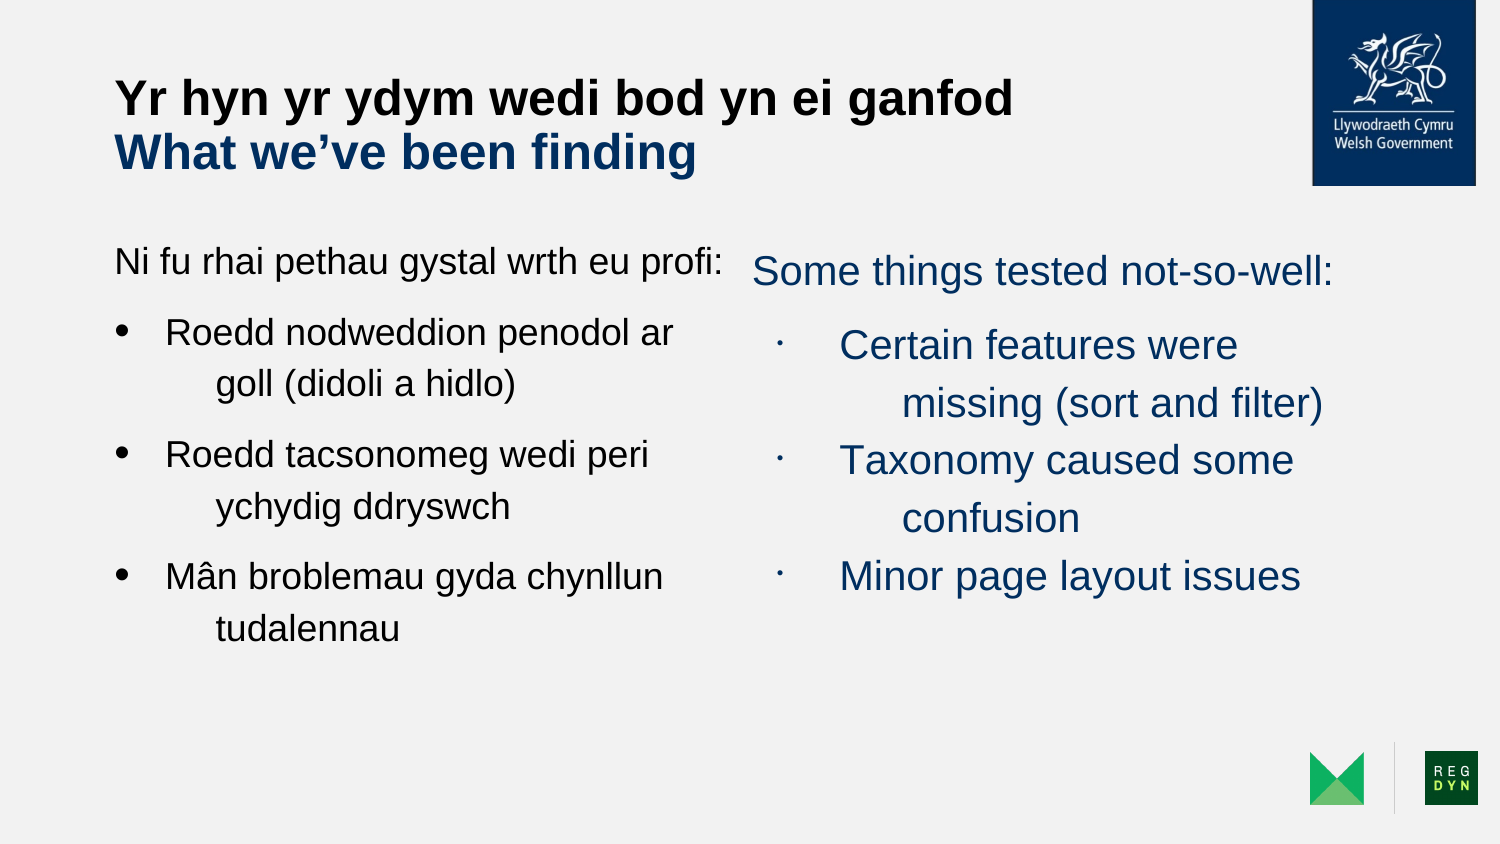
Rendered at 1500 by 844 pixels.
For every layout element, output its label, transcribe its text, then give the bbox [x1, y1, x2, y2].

list Some things tested not-so-well: Certain features were missing (sort and filter) Taxonomy caused some confusion Minor page layout issues [740, 230, 1379, 767]
list Ni fu rhai pethau gystal wrth eu profi: Roedd nodweddion penodol ar goll (didoli a hidlo) Roedd tacsonomeg wedi peri ychydig ddryswch Mân broblemau gyda chynllun tudalennau [103, 224, 741, 760]
picture [1425, 751, 1478, 805]
title Yr hyn yr ydym wedi bod yn ei ganfod What we’ve been finding [103, 44, 1397, 209]
picture [1310, 767, 1364, 805]
